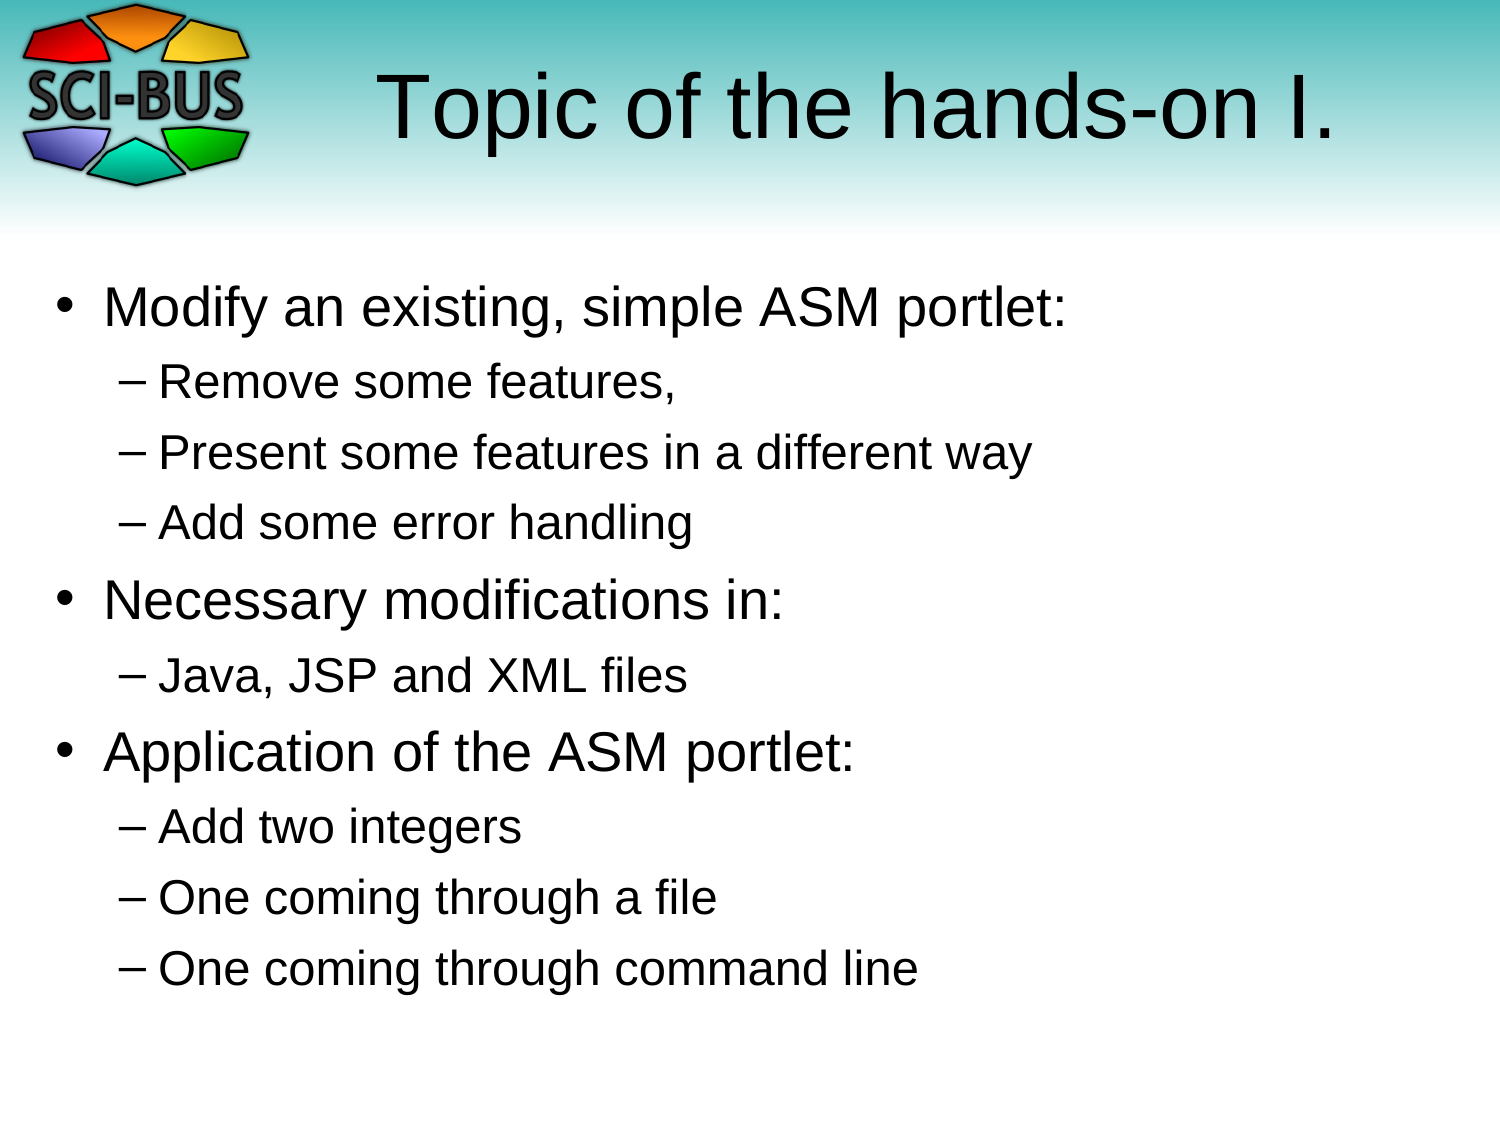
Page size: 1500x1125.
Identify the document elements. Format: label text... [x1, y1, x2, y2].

list Modify an existing, simple ASM portlet: Remove some features, Present some features in a different way Add some error handling Necessary modifications in: Java, JSP and XML files Application of the ASM portlet: Add two integers One coming through a file One coming through command line [41, 262, 1459, 1006]
picture [17, 0, 254, 192]
title Topic of the hands-on I. [289, 0, 1425, 220]
